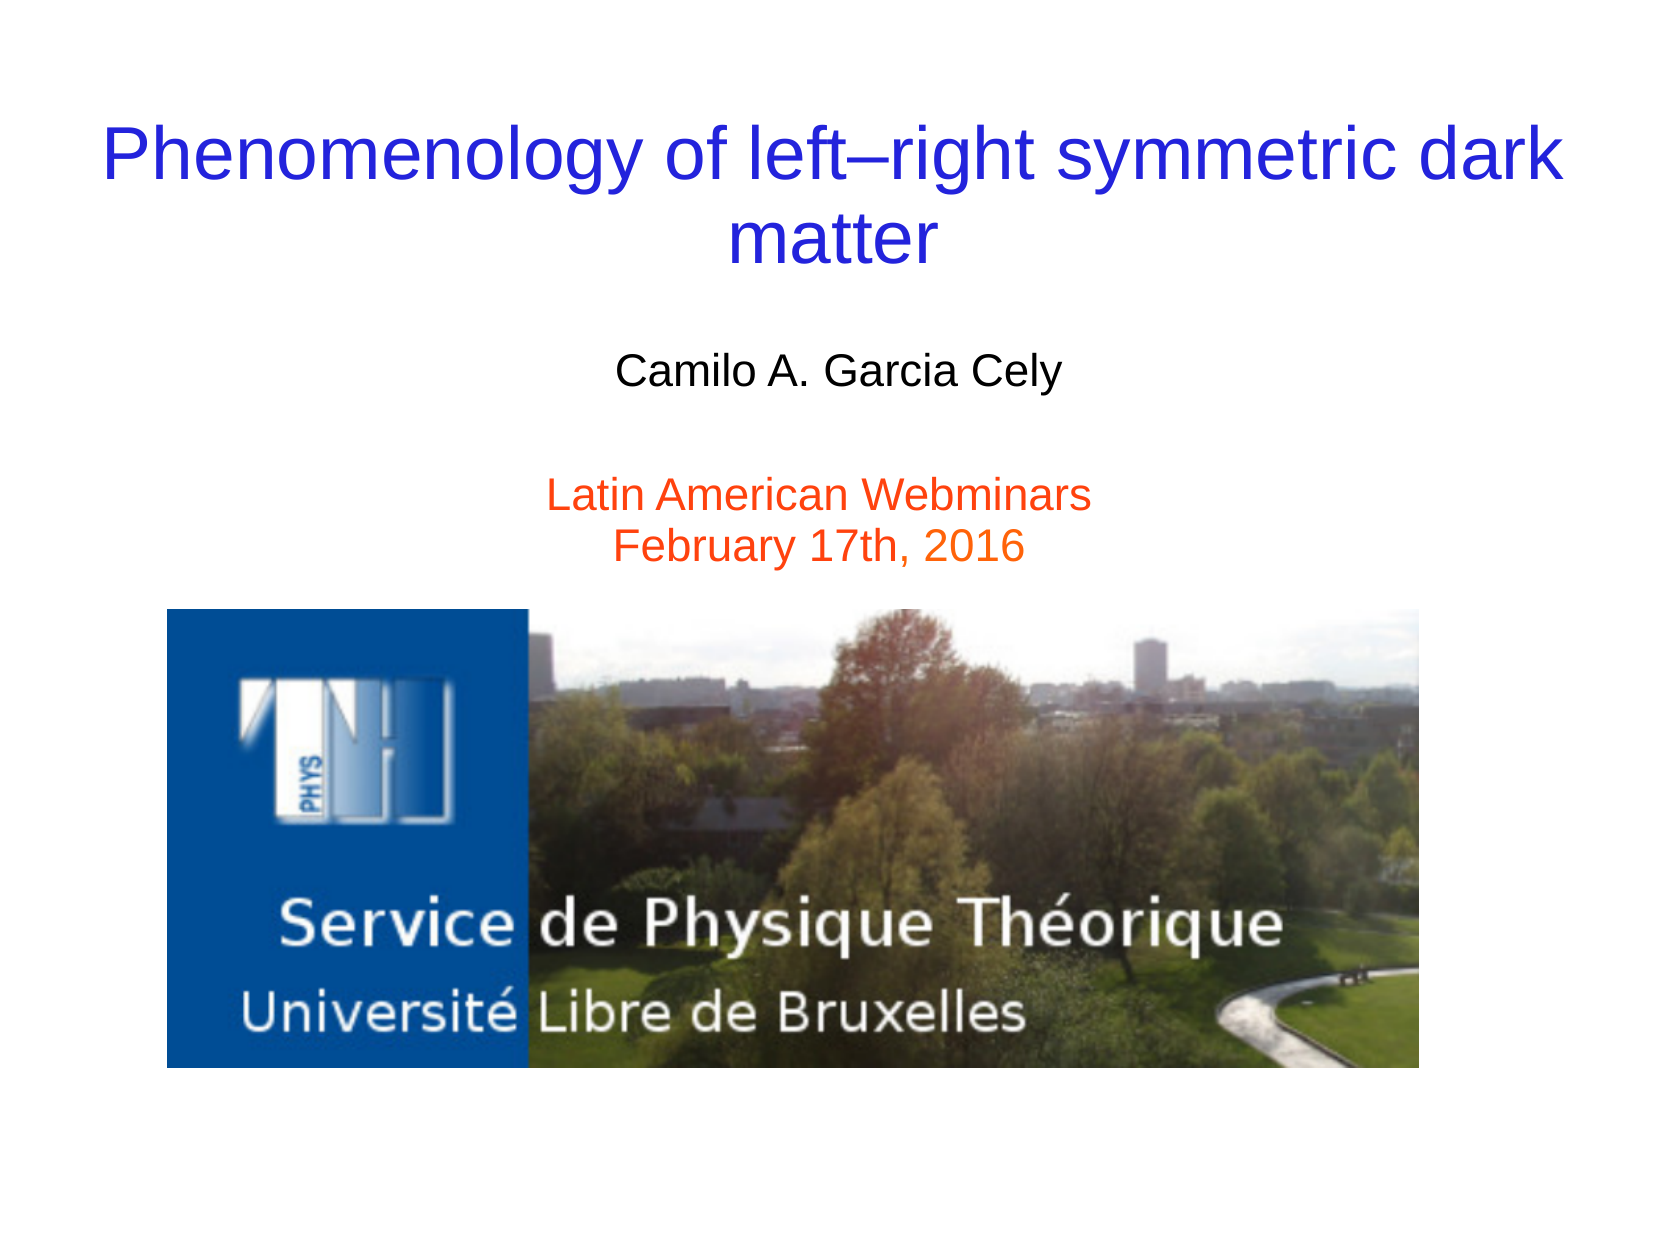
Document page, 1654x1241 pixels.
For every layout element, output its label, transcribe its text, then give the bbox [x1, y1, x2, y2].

text_box Latin American Webminars February 17th, 2016 [0, 410, 1645, 614]
text_box Camilo A. Garcia Cely [411, 337, 1267, 410]
picture [167, 609, 1419, 1068]
title Phenomenology of left–right symmetric dark matter [89, 71, 1578, 319]
